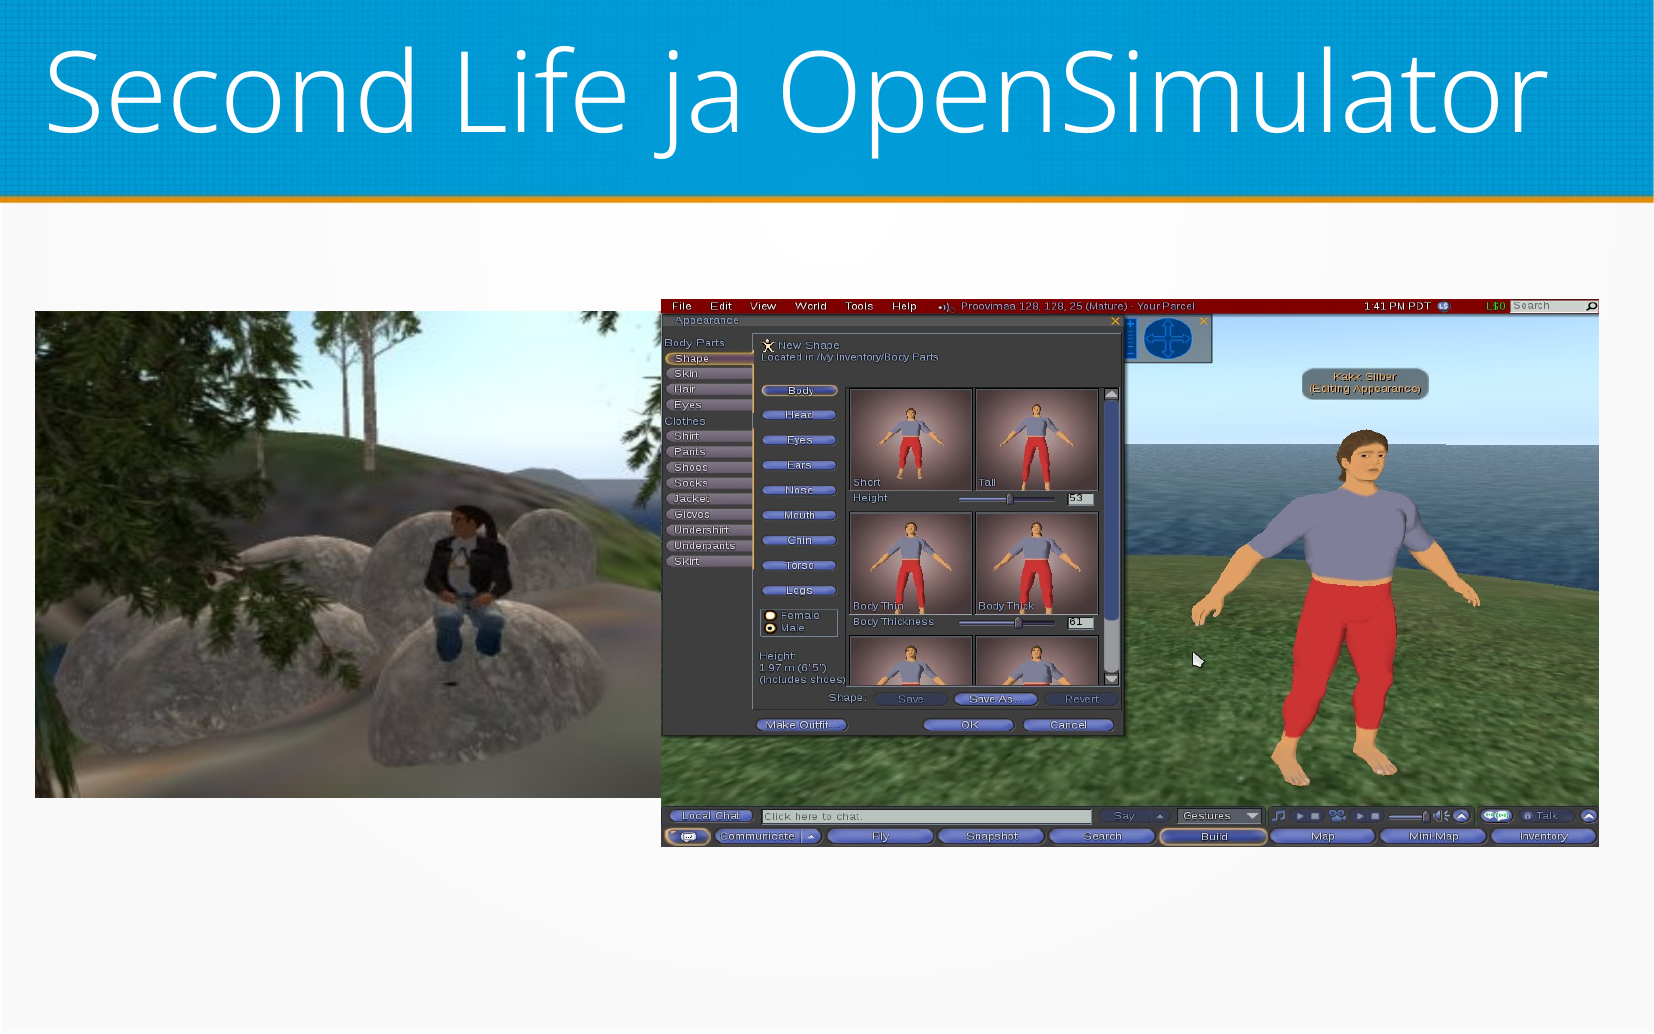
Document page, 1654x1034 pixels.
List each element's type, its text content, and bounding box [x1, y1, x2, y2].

title Second Life ja OpenSimulator [43, 0, 1619, 166]
picture [0, 195, 1654, 1034]
